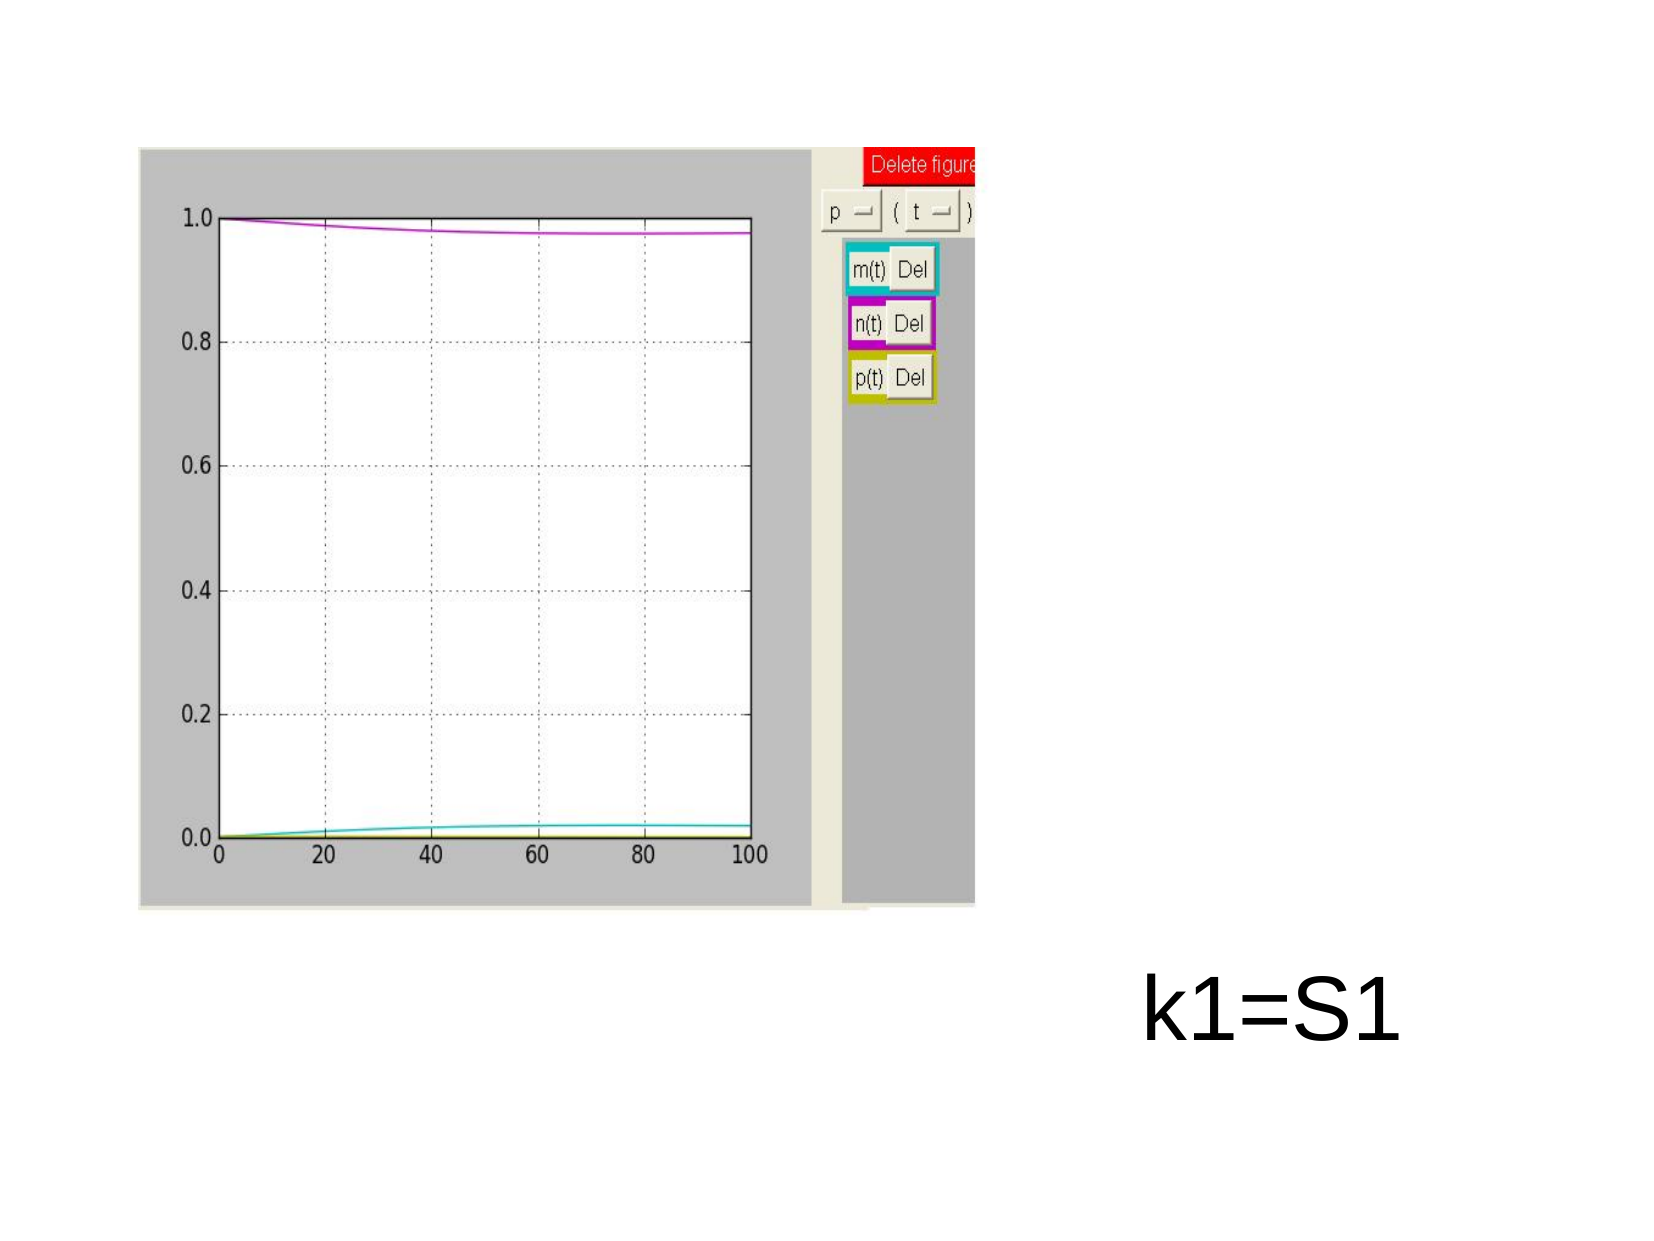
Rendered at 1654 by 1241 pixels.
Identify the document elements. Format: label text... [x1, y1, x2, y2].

title k1=S1 [944, 856, 1601, 1161]
picture [70, 147, 1241, 916]
